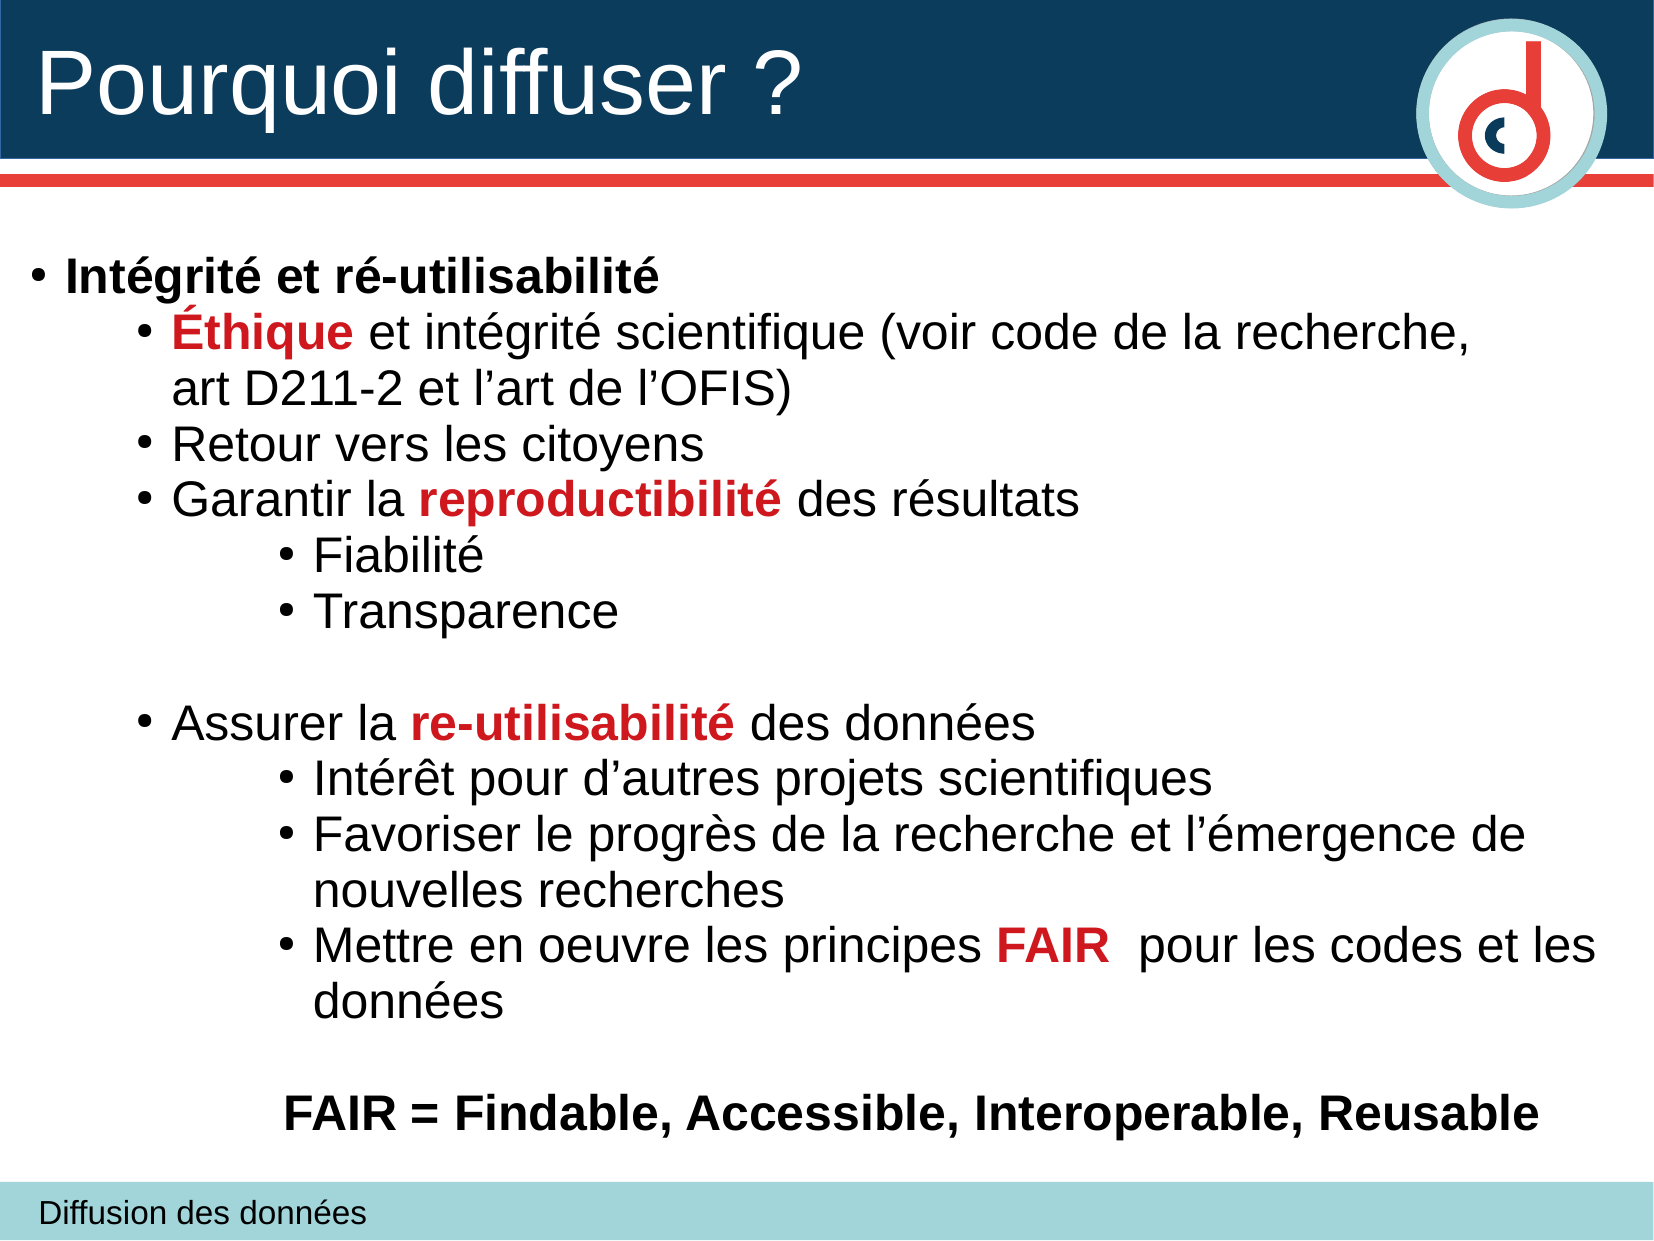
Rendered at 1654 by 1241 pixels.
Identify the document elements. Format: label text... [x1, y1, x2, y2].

text_box Diffusion des données [23, 1187, 621, 1241]
title Pourquoi diffuser ? [35, 11, 1430, 159]
text_box Intégrité et ré-utilisabilité Éthique et intégrité scientifique (voir code de la recherche, art D211-2 et l’art de l’OFIS) Retour vers les citoyens Garantir la reproductibilité des résultats Fiabilité Transparence Assurer la re-utilisabilité des données Intérêt pour d’autres projets scientifiques Favoriser le progrès de la recherche et l’émergence de nouvelles recherches Mettre en oeuvre les principes FAIR pour les codes et les données FAIR = Findable, Accessible, Interoperable, Reusable [29, 206, 1654, 1152]
